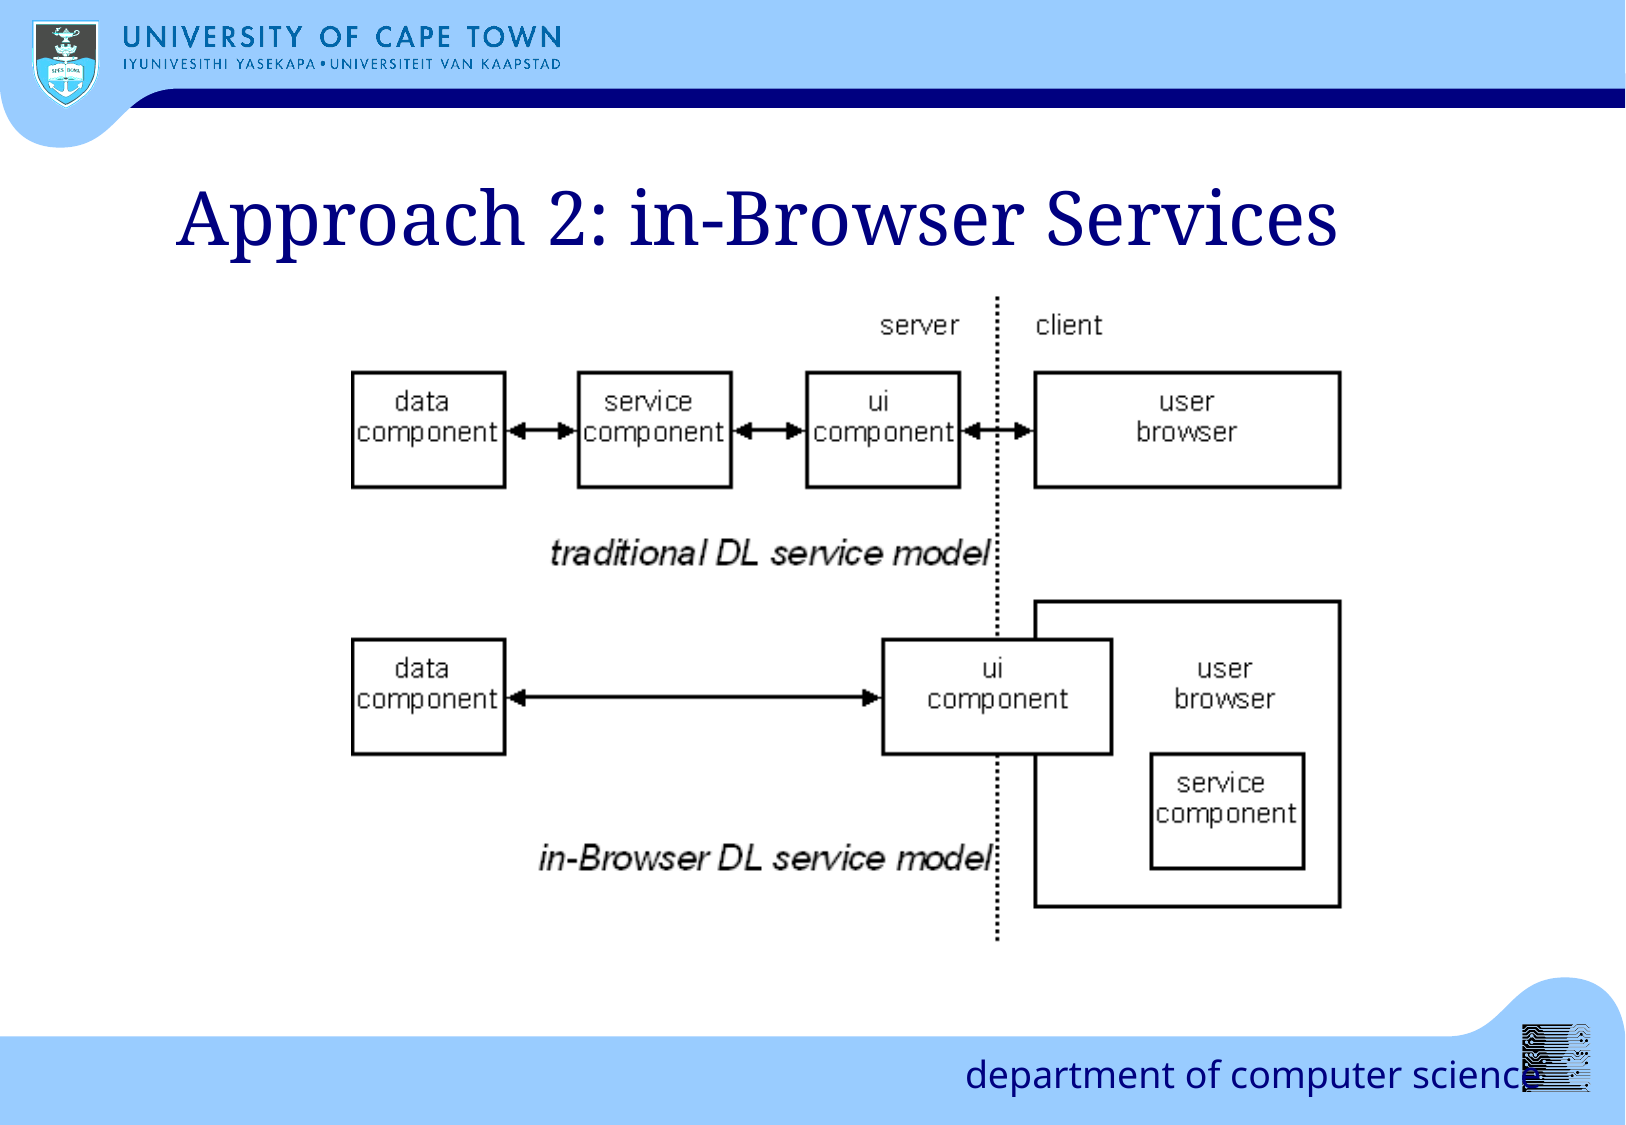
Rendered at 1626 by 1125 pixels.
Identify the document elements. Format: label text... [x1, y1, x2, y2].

picture [1526, 1070, 1536, 1076]
picture [120, 23, 563, 71]
picture [1522, 1024, 1591, 1092]
picture [351, 295, 1344, 949]
title Approach 2: in-Browser Services [134, 140, 1571, 268]
